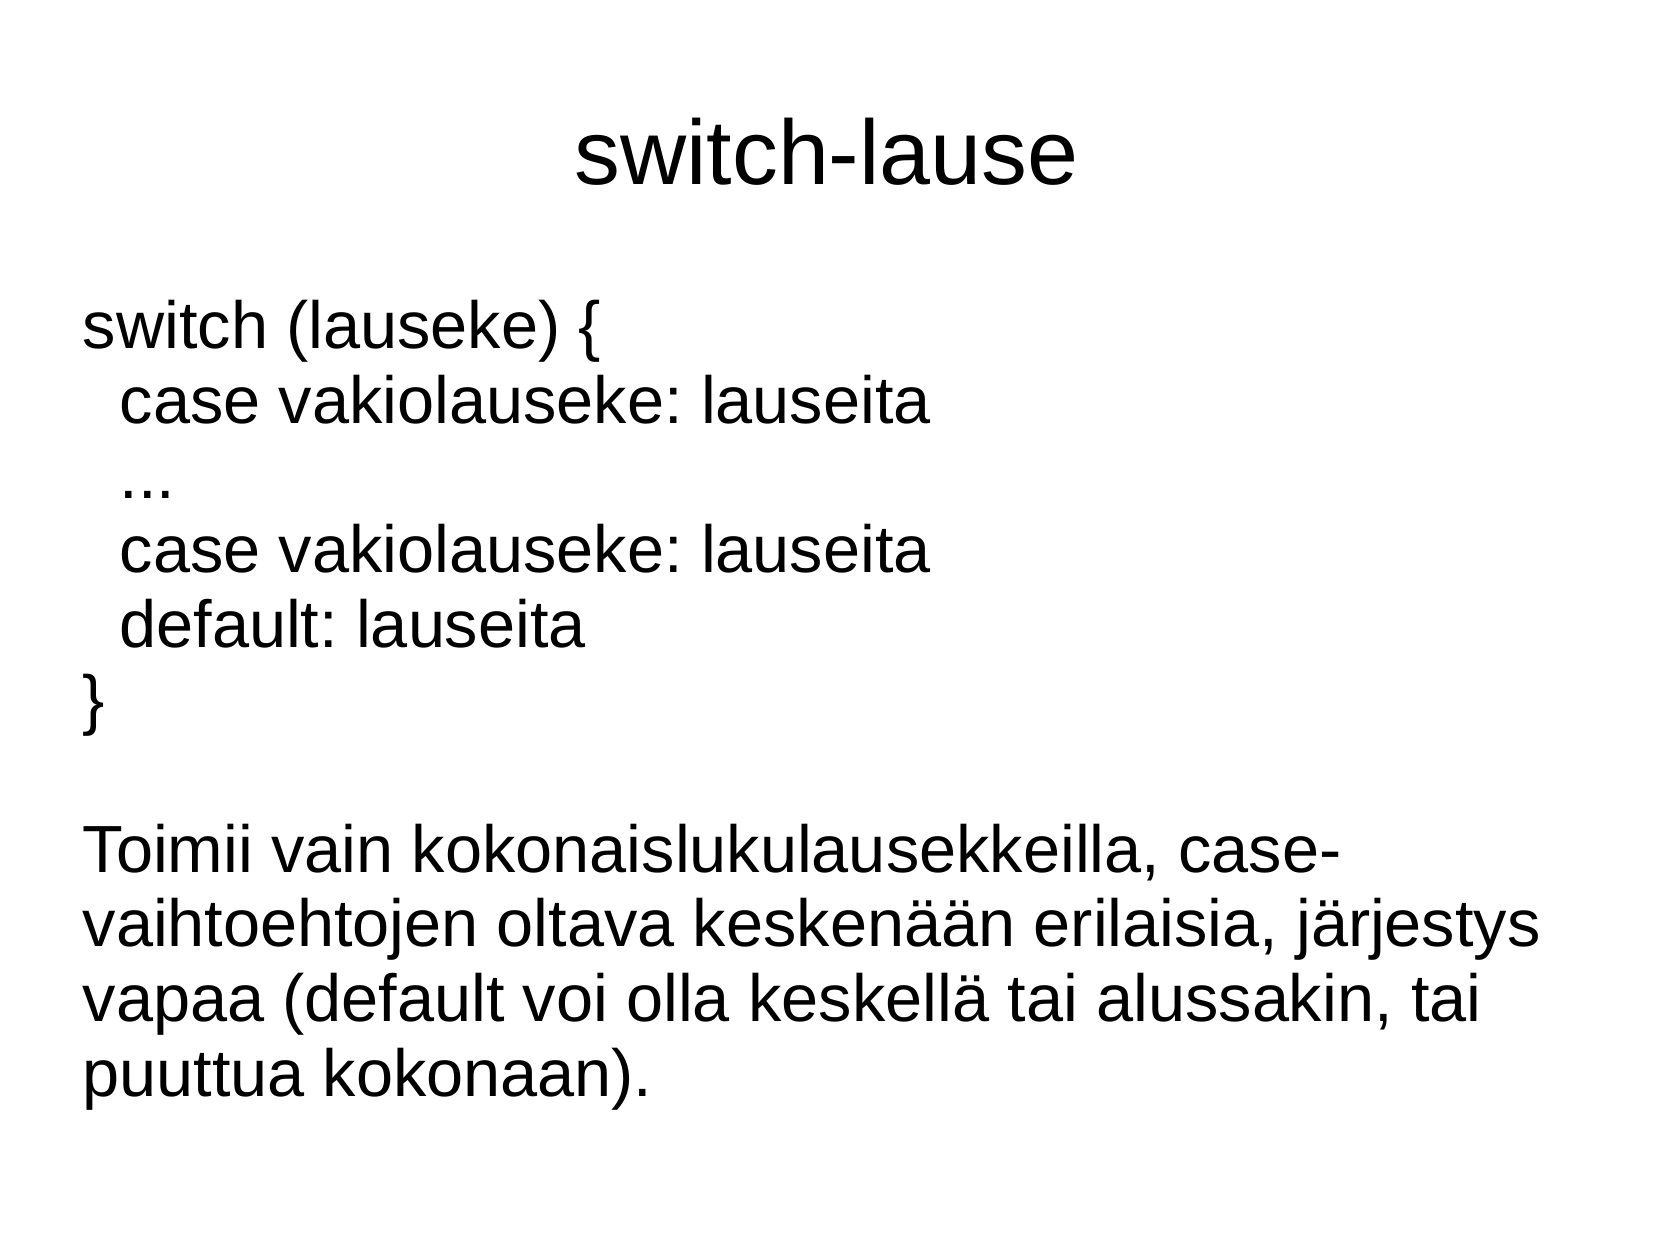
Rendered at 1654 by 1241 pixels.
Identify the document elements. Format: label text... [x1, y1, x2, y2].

title switch-lause [82, 56, 1571, 250]
subtitle switch (lauseke) { case vakiolauseke: lauseita ... case vakiolauseke: lauseita default: lauseita } Toimii vain kokonaislukulausekkeilla, case-vaihtoehtojen oltava keskenään erilaisia, järjestys vapaa (default voi olla keskellä tai alussakin, tai puuttua kokonaan). [82, 288, 1571, 1111]
